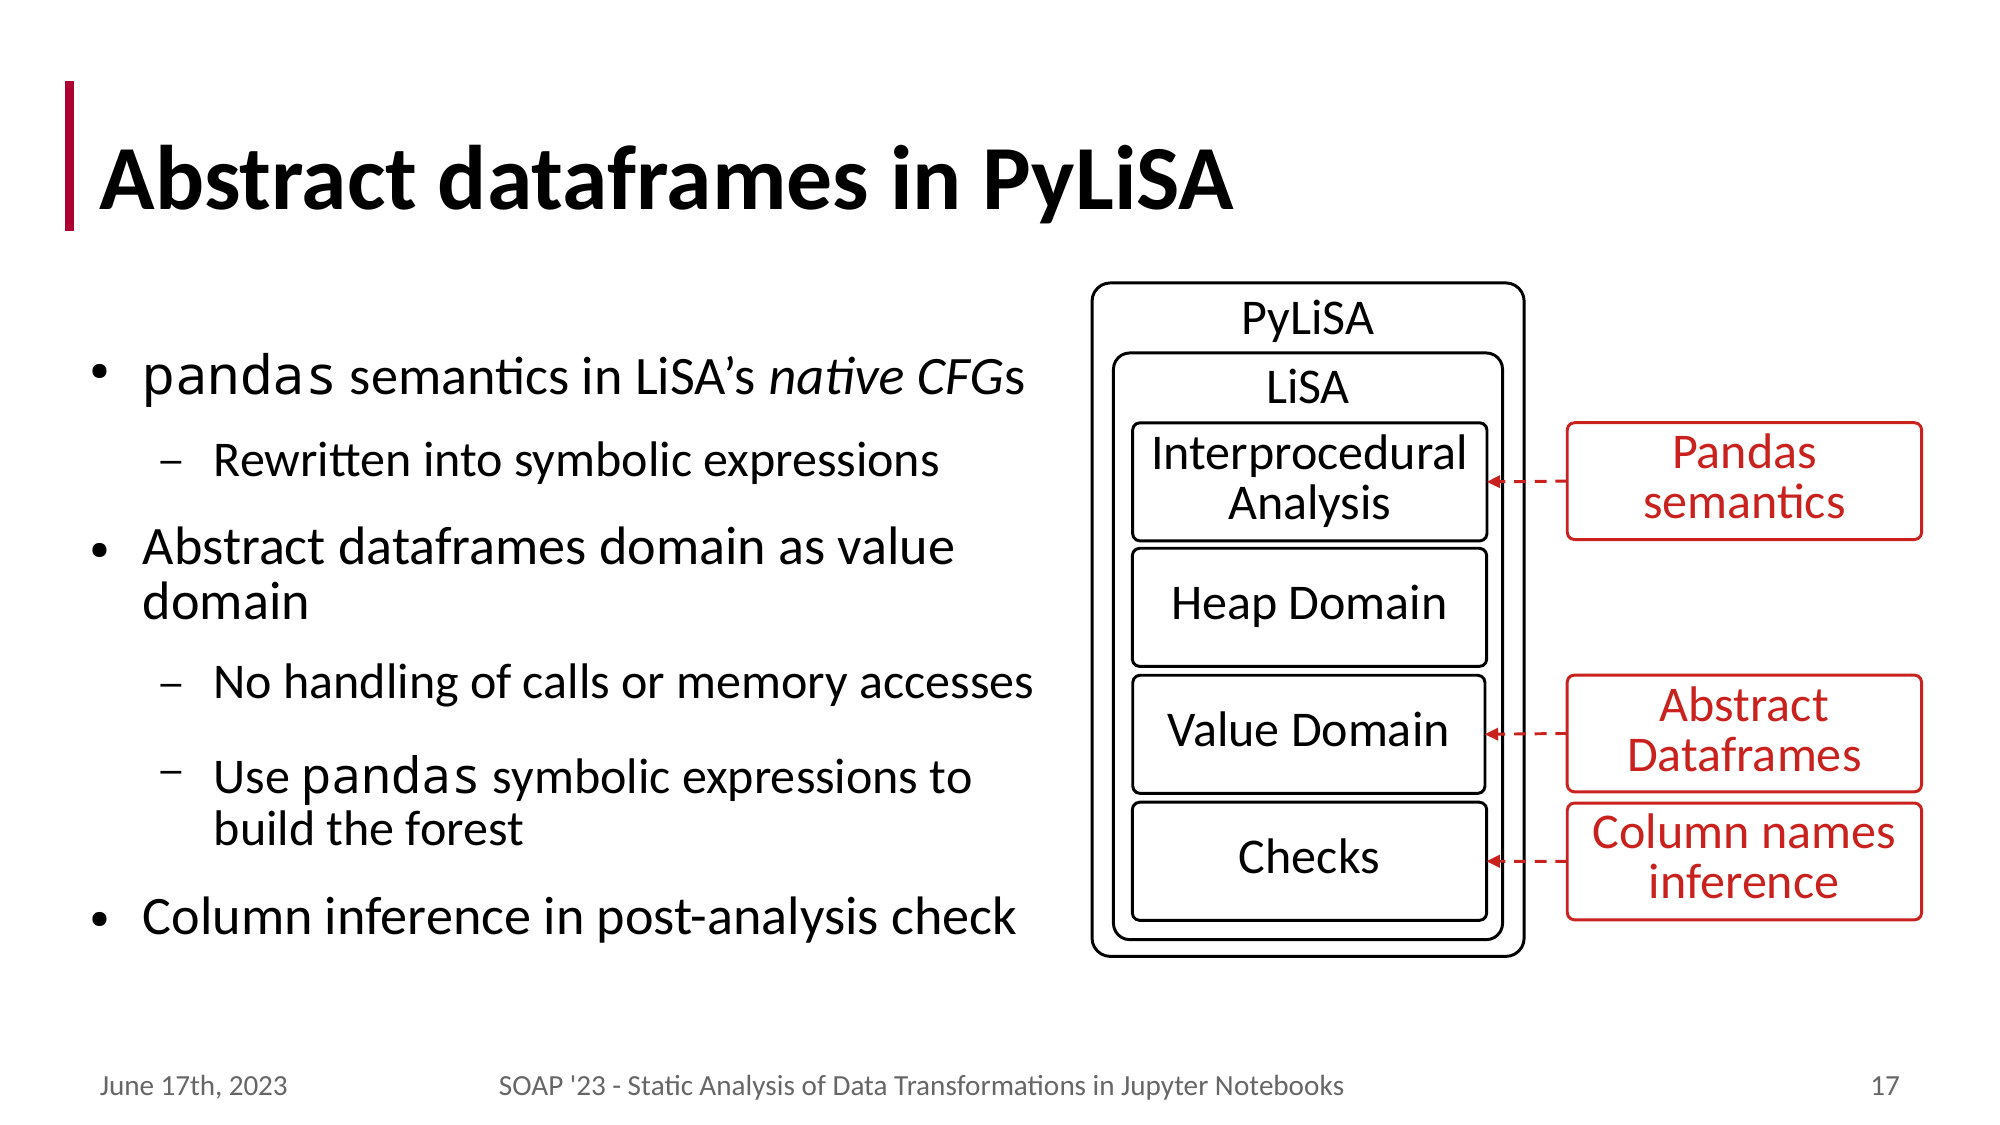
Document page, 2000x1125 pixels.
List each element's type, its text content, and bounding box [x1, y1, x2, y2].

text_box Abstract Dataframes [1567, 675, 1922, 792]
text_box Column names inference [1567, 803, 1922, 920]
title Abstract dataframes in PyLiSA [99, 44, 1900, 233]
text_box PyLiSA [1092, 282, 1525, 957]
text_box pandas semantics in LiSA’s native CFGs Rewritten into symbolic expressions Abstract dataframes domain as value domain No handling of calls or memory accesses Use pandas symbolic expressions to build the forest Column inference in post-analysis check [72, 336, 1047, 928]
text_box Pandas semantics [1567, 422, 1922, 540]
